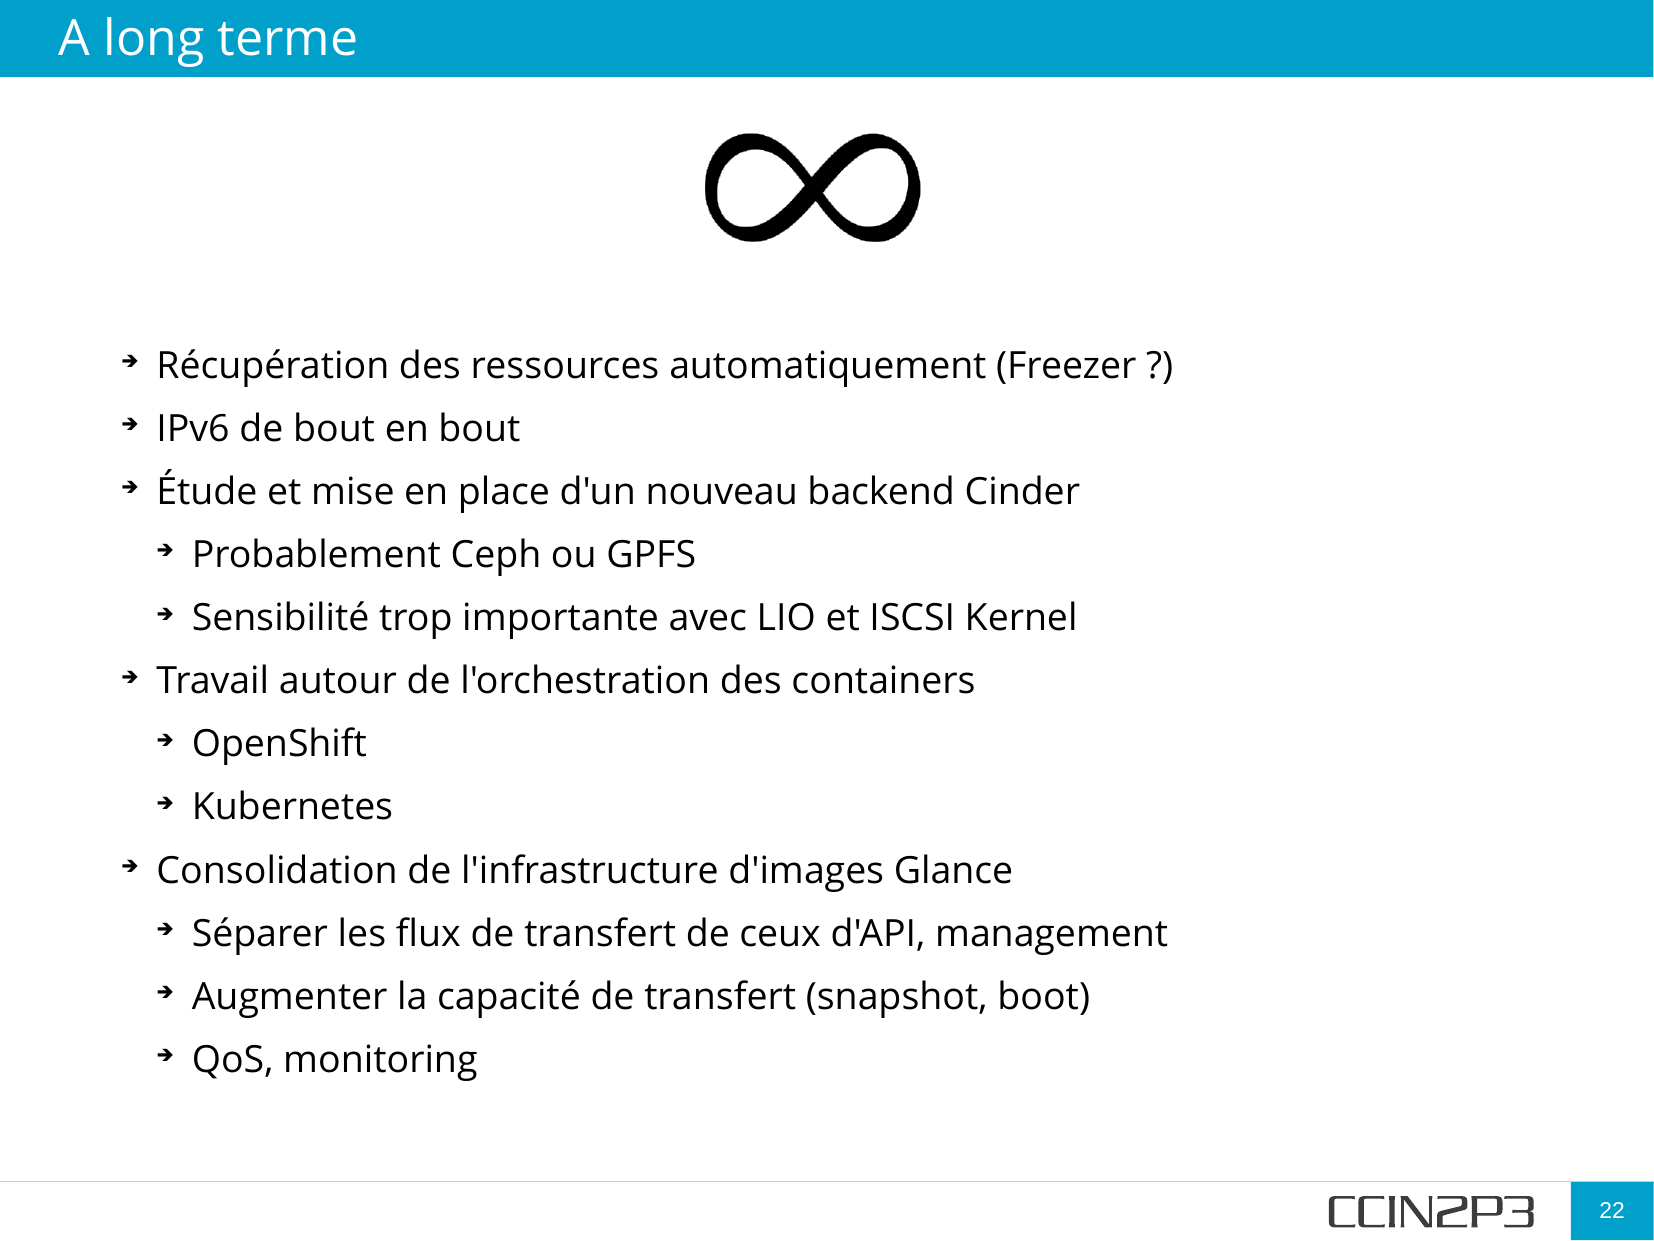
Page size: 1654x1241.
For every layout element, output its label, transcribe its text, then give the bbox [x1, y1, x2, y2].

picture [696, 118, 934, 260]
title A long terme [0, 0, 1654, 77]
text_box Récupération des ressources automatiquement (Freezer ?) IPv6 de bout en bout Étude et mise en place d'un nouveau backend Cinder Probablement Ceph ou GPFS Sensibilité trop importante avec LIO et ISCSI Kernel Travail autour de l'orchestration des containers OpenShift Kubernetes Consolidation de l'infrastructure d'images Glance Séparer les flux de transfert de ceux d'API, management Augmenter la capacité de transfert (snapshot, boot) QoS, monitoring [106, 330, 1512, 1091]
